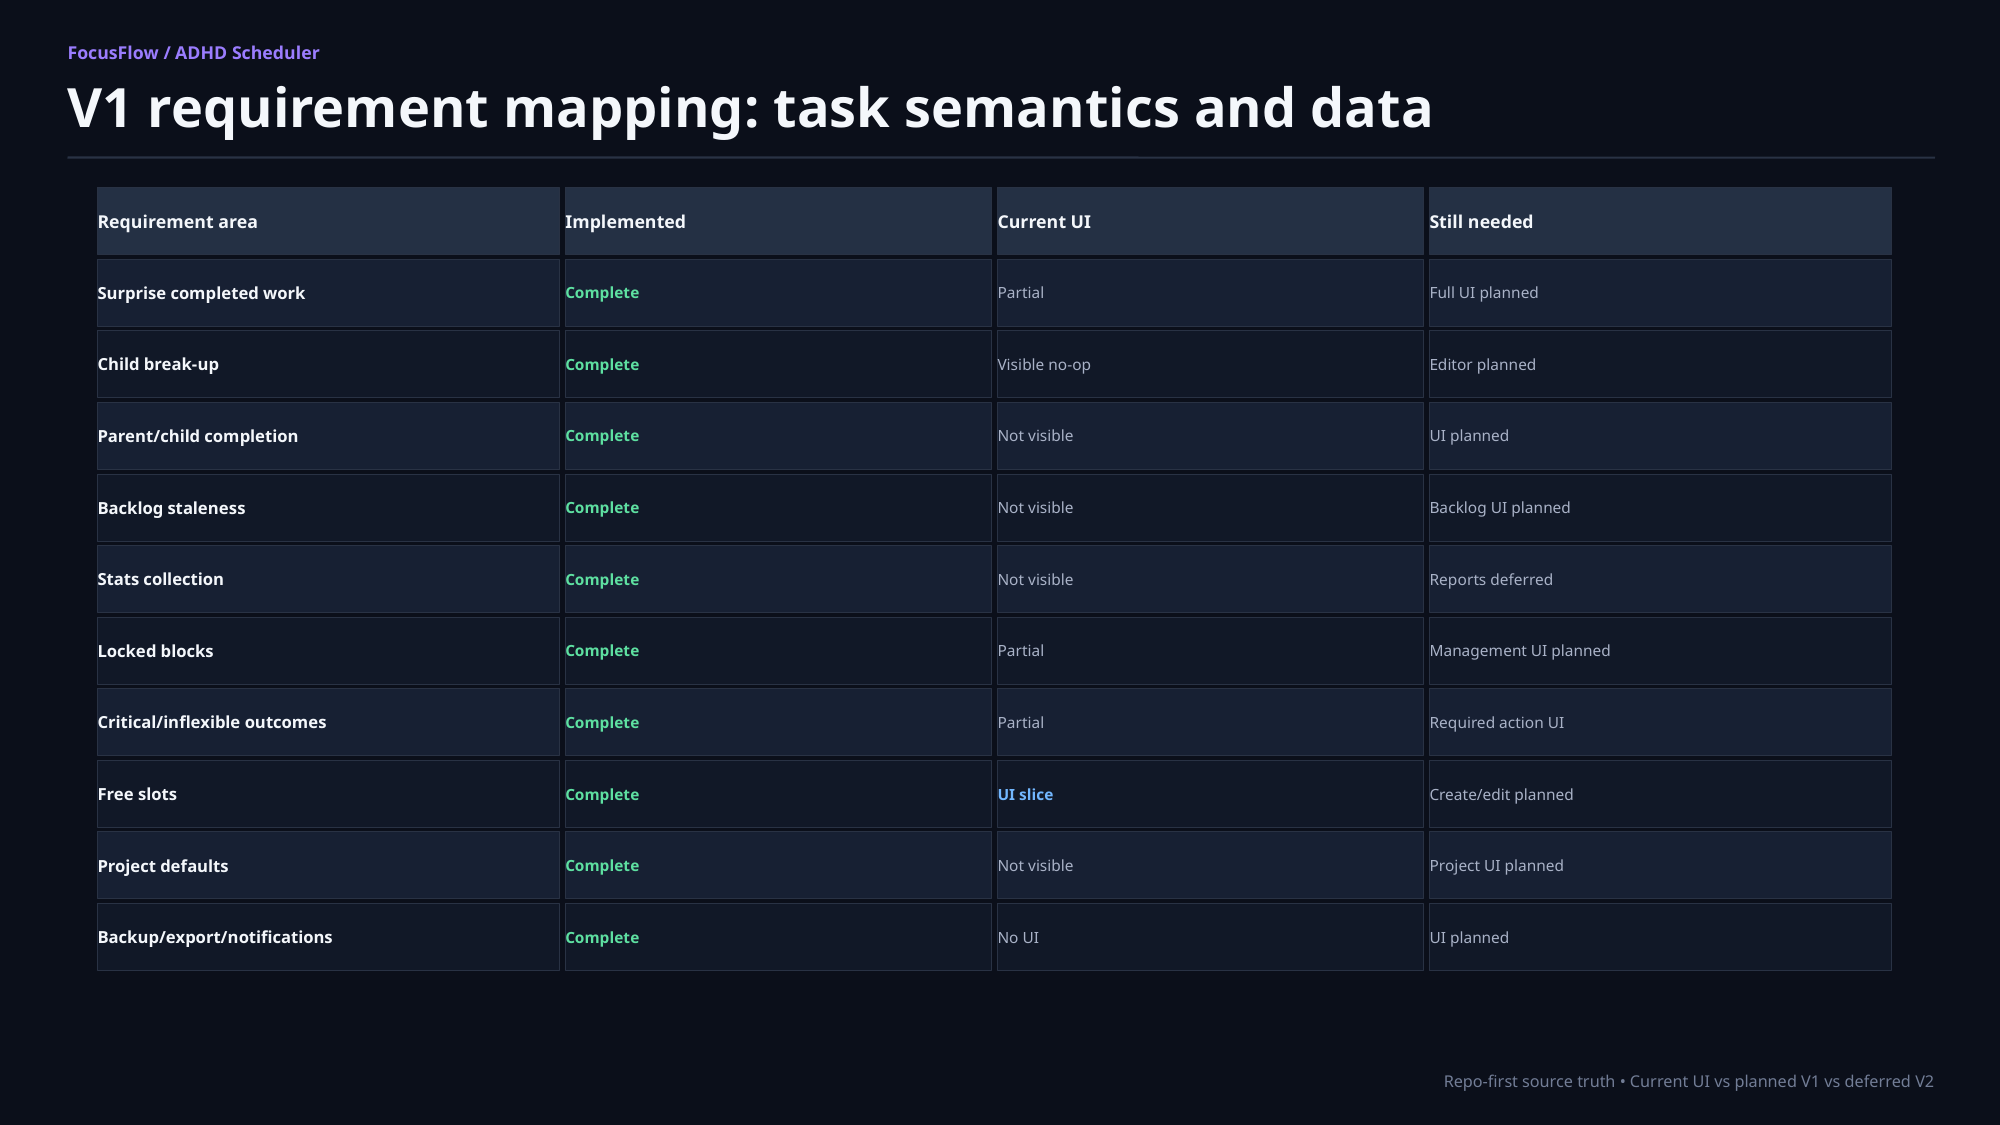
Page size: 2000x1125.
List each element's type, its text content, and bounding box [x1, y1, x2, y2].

text_box Complete [565, 473, 992, 541]
text_box Complete [565, 259, 992, 327]
text_box Project defaults [97, 831, 560, 899]
text_box Complete [565, 831, 992, 899]
text_box Required action UI [1429, 688, 1892, 756]
text_box Complete [565, 688, 992, 756]
text_box Project UI planned [1429, 831, 1892, 899]
text_box No UI [997, 903, 1424, 971]
text_box Backup/export/notifications [97, 903, 560, 971]
text_box Reports deferred [1429, 545, 1892, 613]
text_box Complete [565, 760, 992, 828]
text_box Partial [997, 259, 1424, 327]
text_box Current UI [997, 187, 1424, 255]
text_box Complete [565, 402, 992, 470]
text_box Parent/child completion [97, 402, 560, 470]
text_box Child break-up [97, 330, 560, 398]
text_box Surprise completed work [97, 259, 560, 327]
text_box Not visible [997, 473, 1424, 541]
text_box Visible no-op [997, 330, 1424, 398]
text_box Full UI planned [1429, 259, 1892, 327]
text_box Requirement area [97, 187, 560, 255]
text_box Implemented [565, 187, 992, 255]
text_box Editor planned [1429, 330, 1892, 398]
text_box Management UI planned [1429, 617, 1892, 685]
text_box UI planned [1429, 402, 1892, 470]
text_box Locked blocks [97, 617, 560, 685]
text_box FocusFlow / ADHD Scheduler [67, 36, 923, 69]
text_box Free slots [97, 760, 560, 828]
text_box Repo-first source truth • Current UI vs planned V1 vs deferred V2 [1229, 1069, 1935, 1092]
text_box Still needed [1429, 187, 1892, 255]
text_box Create/edit planned [1429, 760, 1892, 828]
text_box UI planned [1429, 903, 1892, 971]
text_box V1 requirement mapping: task semantics and data [67, 71, 1508, 140]
text_box Not visible [997, 545, 1424, 613]
text_box Complete [565, 903, 992, 971]
text_box Stats collection [97, 545, 560, 613]
text_box Critical/inflexible outcomes [97, 688, 560, 756]
text_box Complete [565, 617, 992, 685]
text_box Complete [565, 545, 992, 613]
text_box Backlog UI planned [1429, 473, 1892, 541]
text_box Partial [997, 688, 1424, 756]
text_box UI slice [997, 760, 1424, 828]
text_box Backlog staleness [97, 473, 560, 541]
text_box Partial [997, 617, 1424, 685]
text_box Complete [565, 330, 992, 398]
text_box Not visible [997, 831, 1424, 899]
text_box Not visible [997, 402, 1424, 470]
